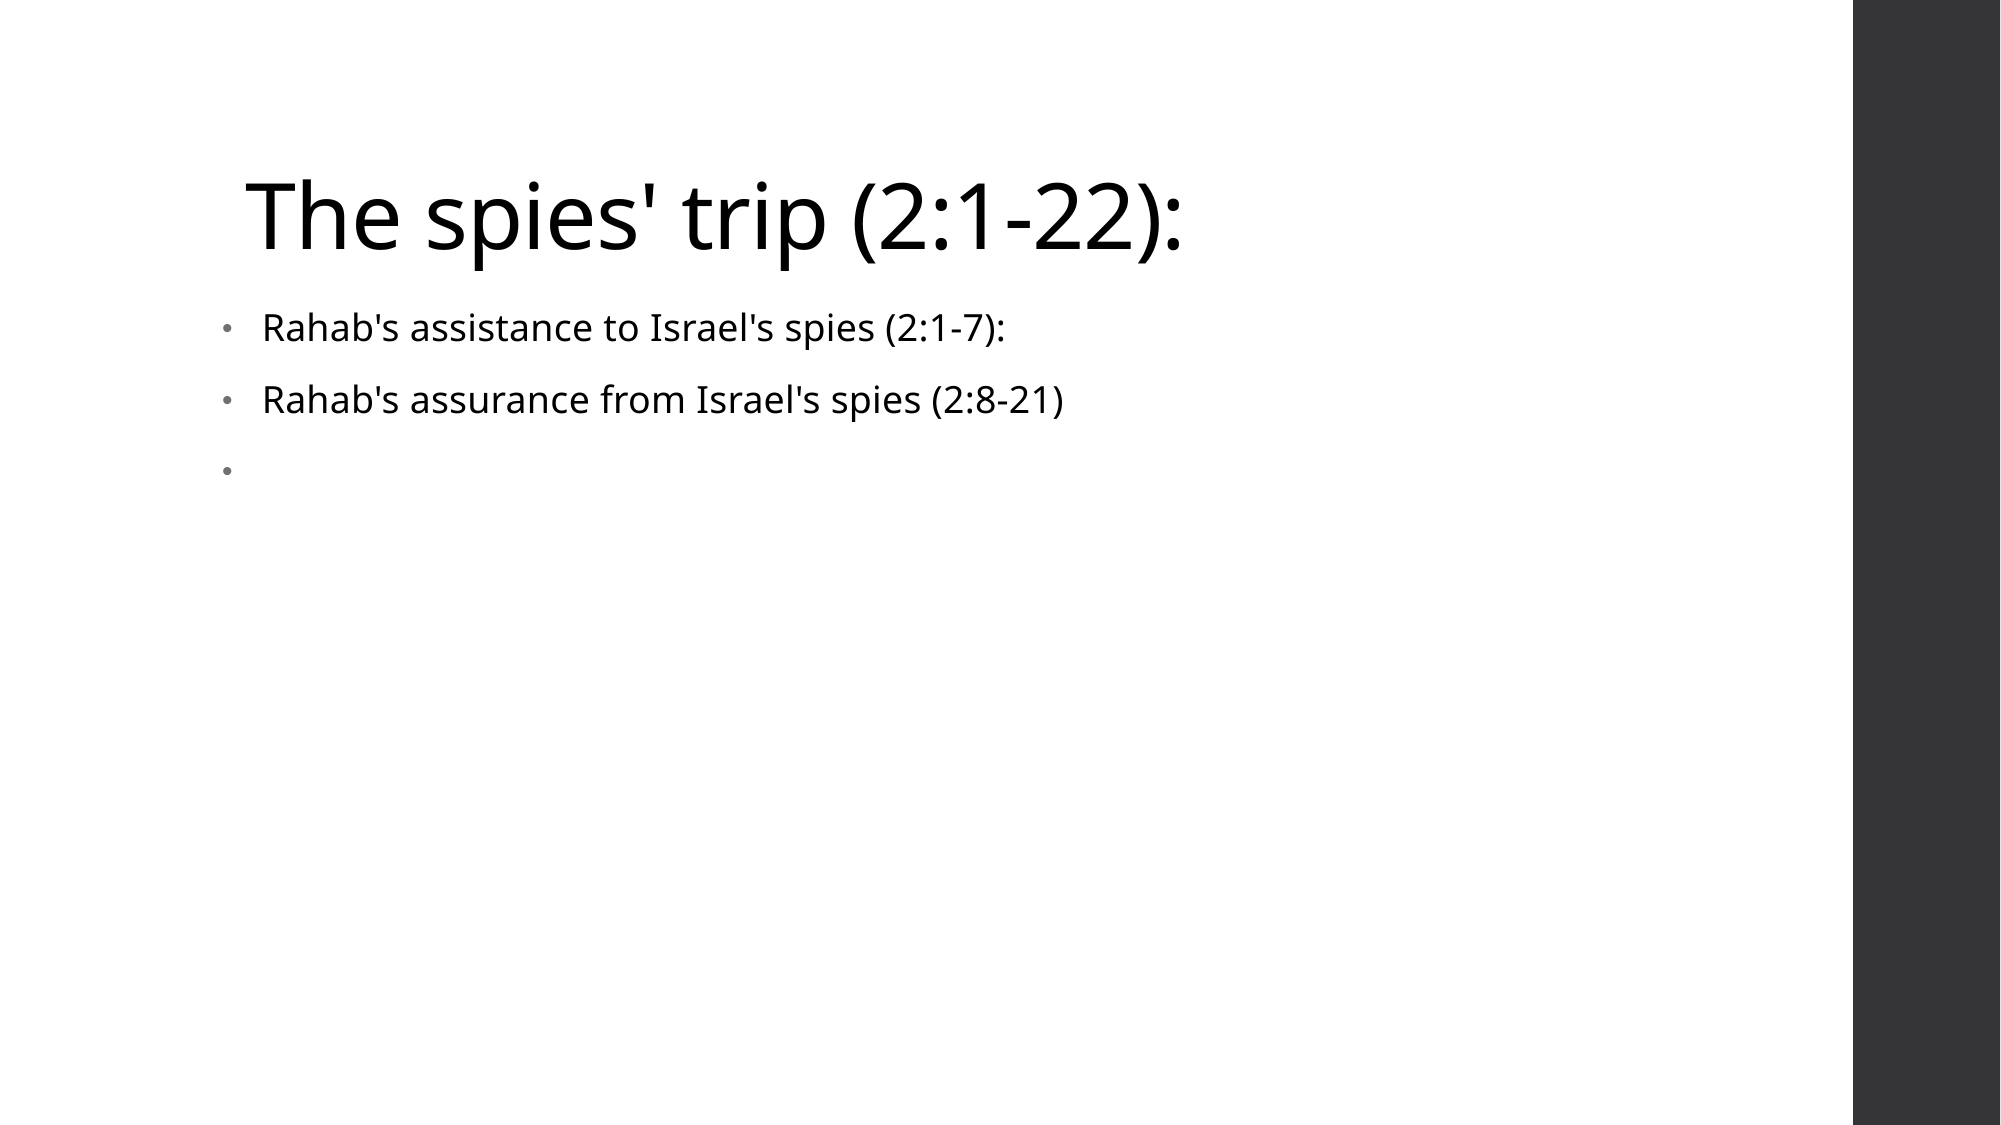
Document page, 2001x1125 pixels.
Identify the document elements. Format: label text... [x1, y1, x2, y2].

title The spies' trip (2:1-22): [206, 60, 1797, 278]
list Rahab's assistance to Israel's spies (2:1-7): Rahab's assurance from Israel's spies (2:8-21) [206, 299, 1617, 1014]
